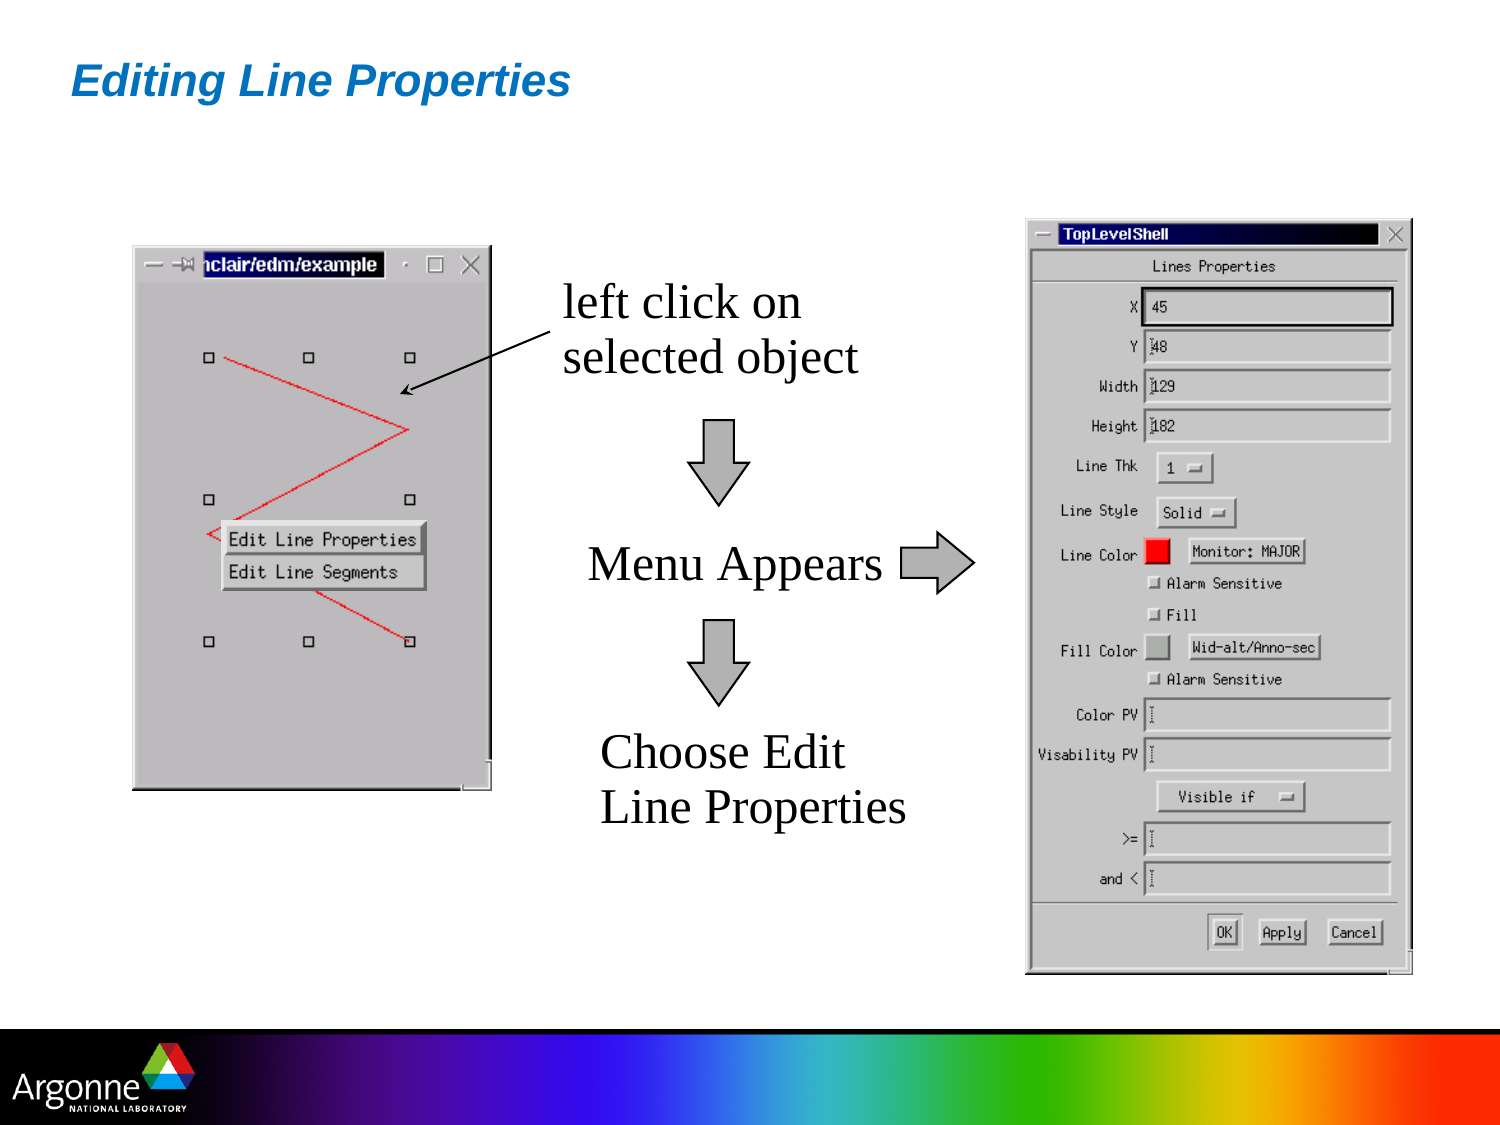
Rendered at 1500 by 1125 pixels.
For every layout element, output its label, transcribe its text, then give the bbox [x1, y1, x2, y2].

picture [1025, 218, 1413, 976]
text_box left click on selected object [547, 266, 875, 393]
picture [132, 245, 492, 791]
picture [0, 1029, 1500, 1125]
text_box Choose Edit Line Properties [584, 716, 923, 843]
text_box [688, 420, 749, 506]
text_box Menu Appears [572, 528, 899, 600]
text_box [688, 620, 749, 706]
text_box [901, 532, 974, 593]
title Editing Line Properties [55, 40, 1361, 125]
